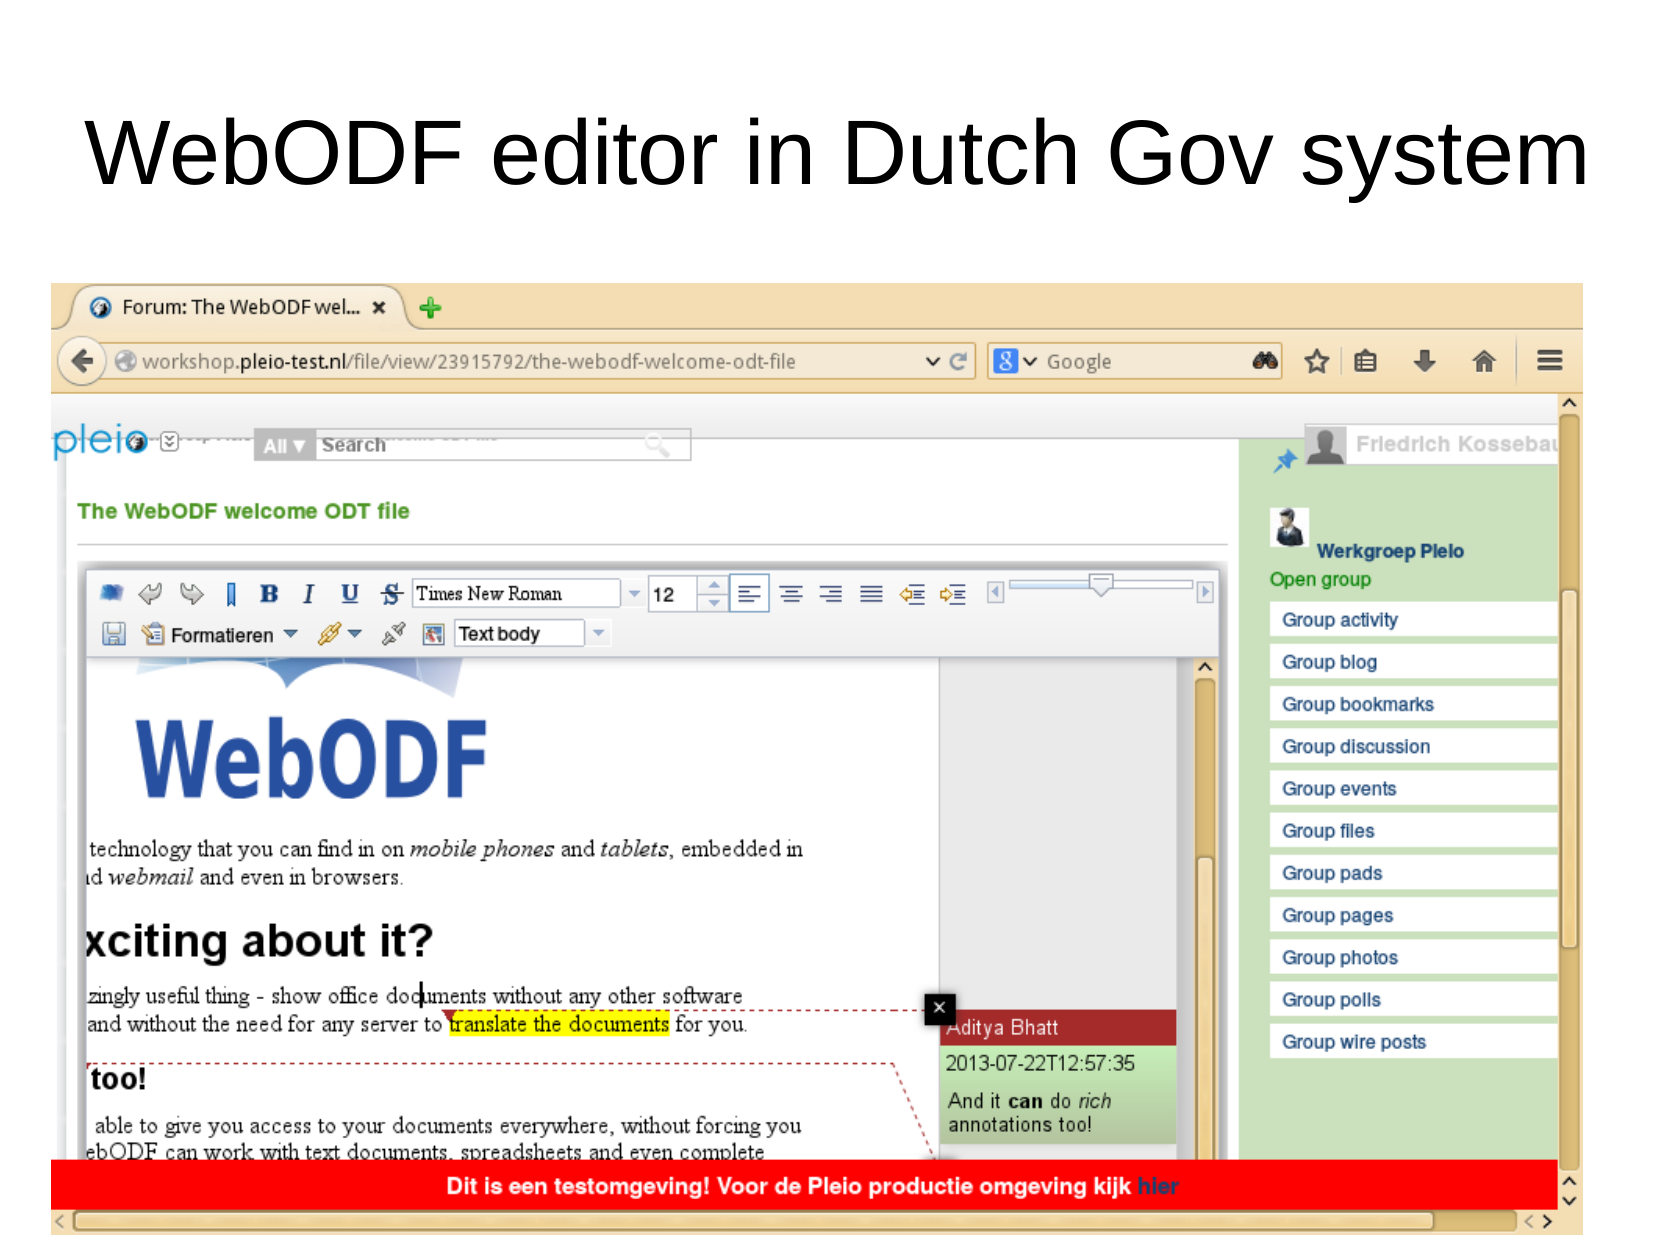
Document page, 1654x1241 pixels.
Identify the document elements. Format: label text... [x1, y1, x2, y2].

picture [51, 283, 1583, 1235]
title WebODF editor in Dutch Gov system [82, 49, 1595, 257]
